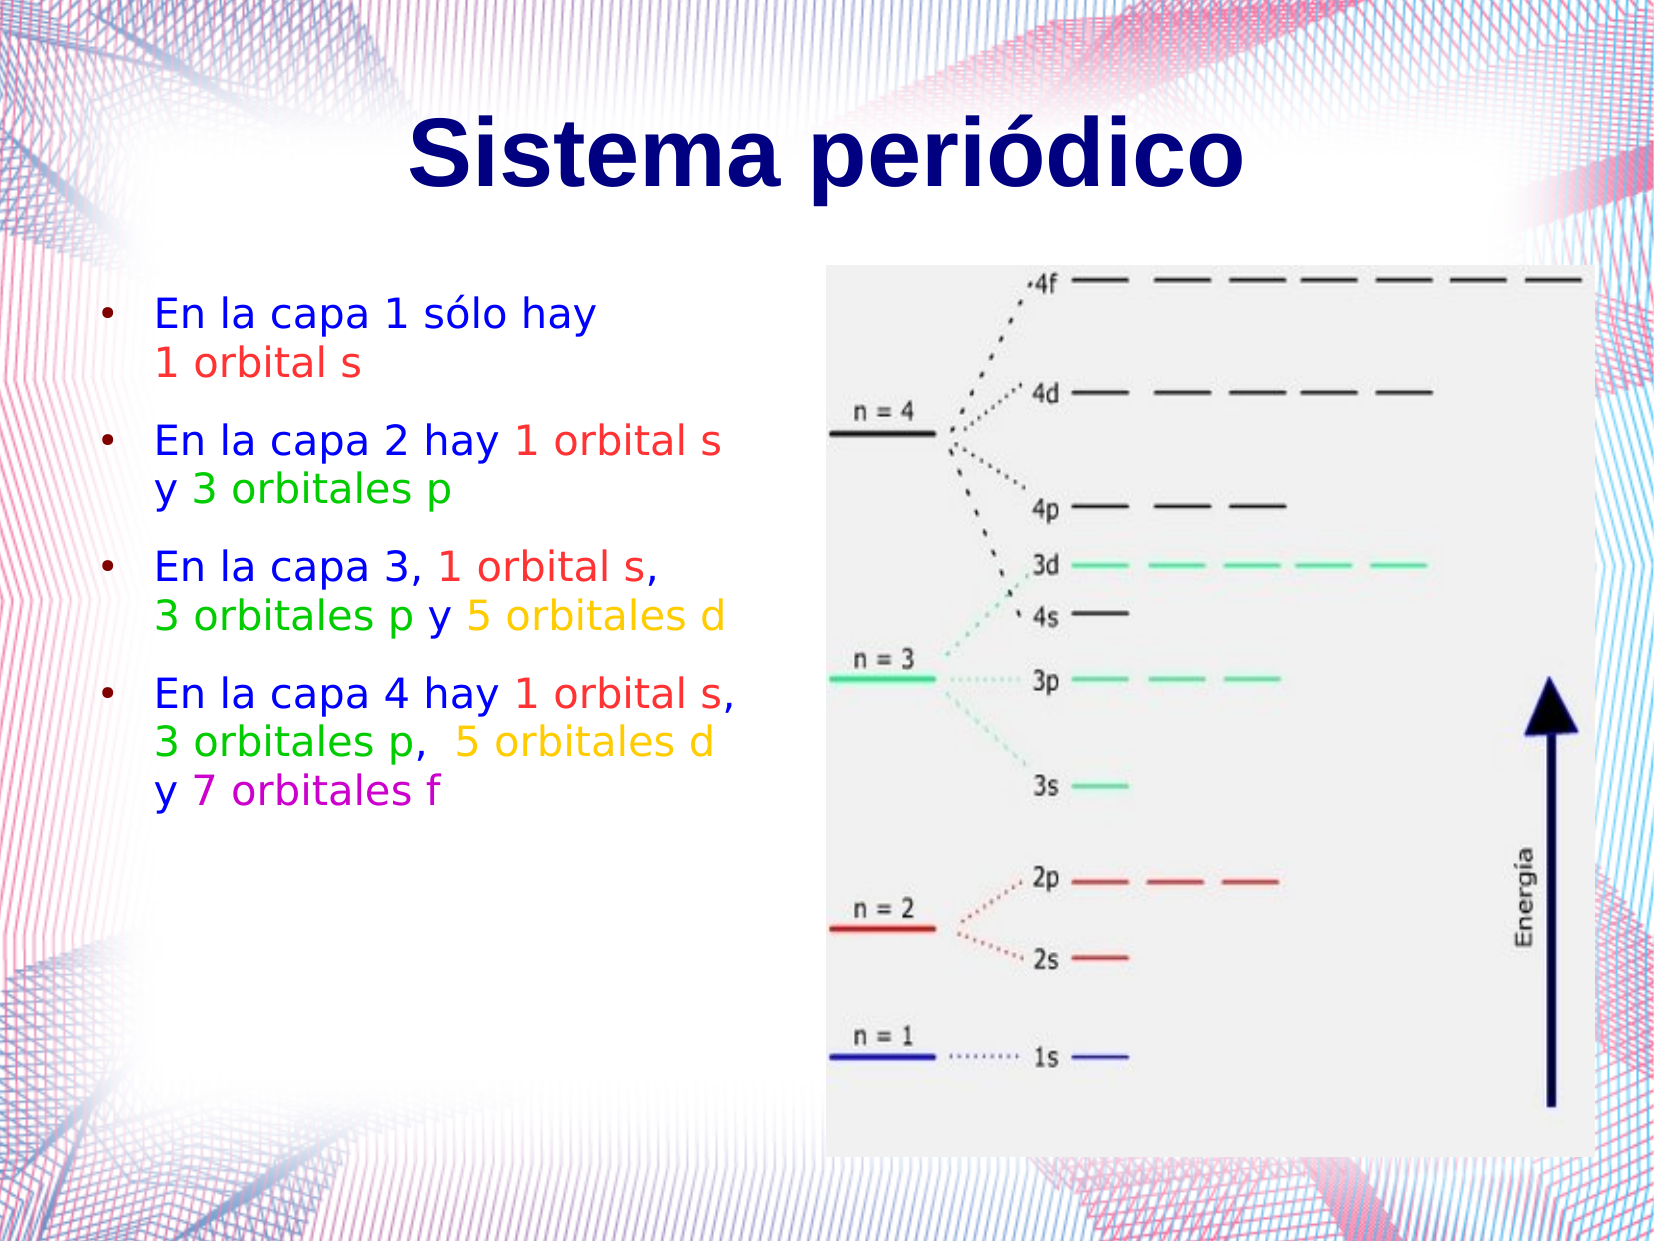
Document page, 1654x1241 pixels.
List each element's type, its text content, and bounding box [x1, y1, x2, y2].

title Sistema periódico [82, 49, 1571, 257]
picture [0, 0, 1654, 1241]
list En la capa 1 sólo hay 1 orbital s En la capa 2 hay 1 orbital s y 3 orbitales p En la capa 3, 1 orbital s, 3 orbitales p y 5 orbitales d En la capa 4 hay 1 orbital s, 3 orbitales p, 5 orbitales d y 7 orbitales f [82, 290, 768, 1109]
